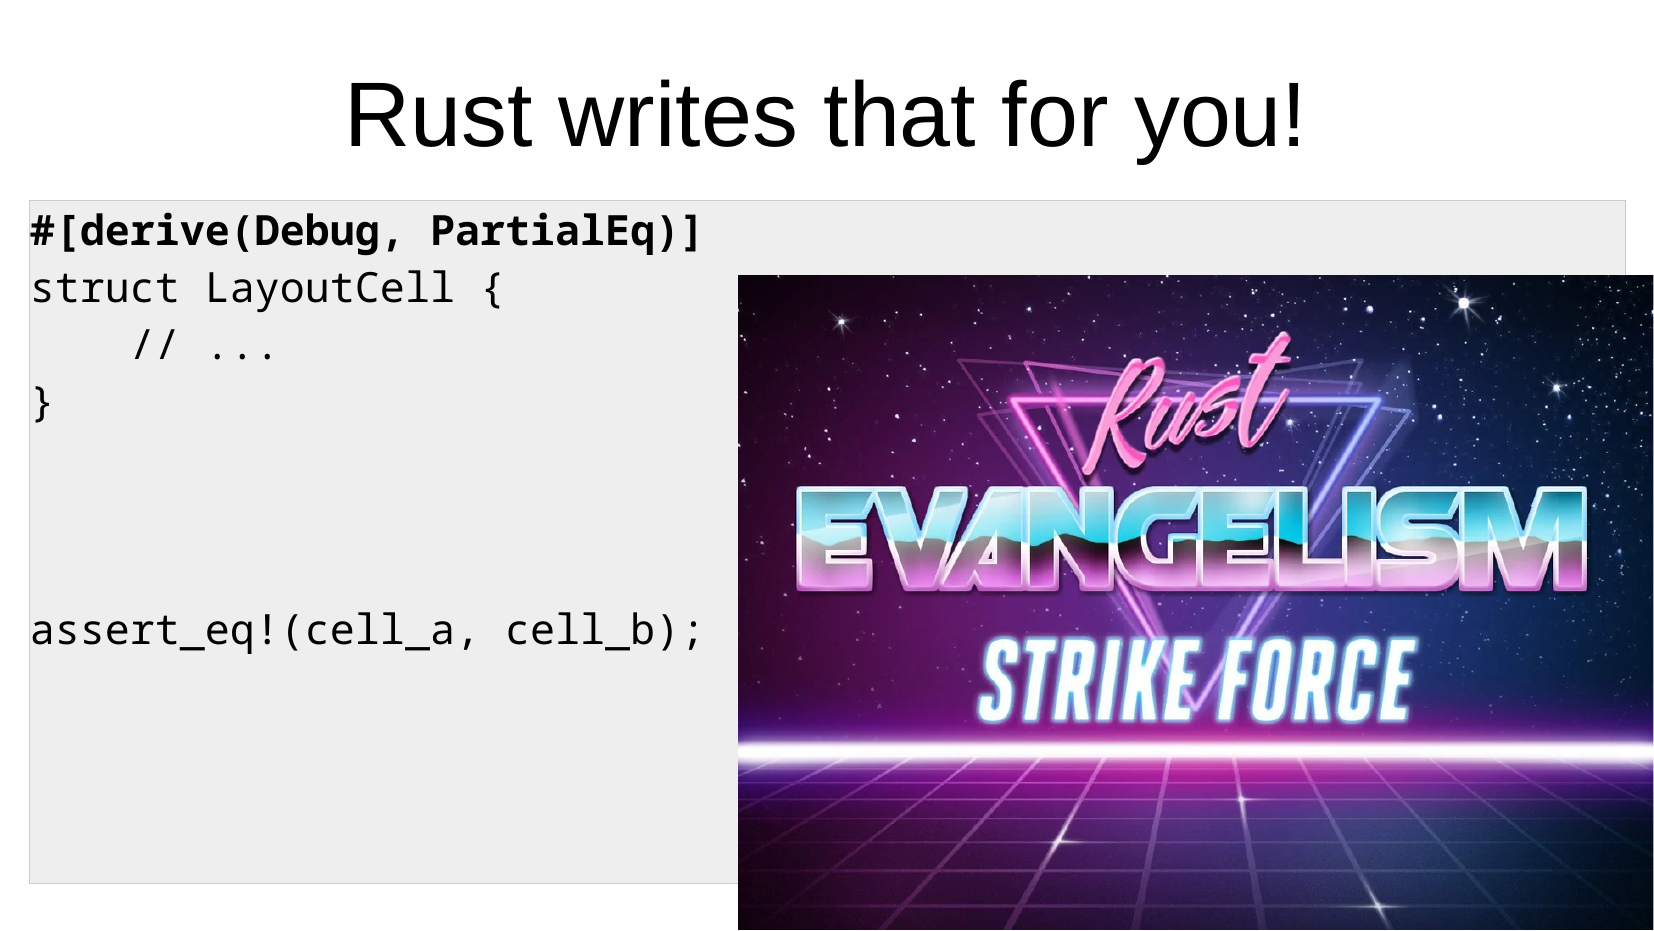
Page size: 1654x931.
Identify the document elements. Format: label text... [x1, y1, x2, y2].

picture [738, 275, 1654, 930]
text_box #[derive(Debug, PartialEq)] struct LayoutCell { // ... } assert_eq!(cell_a, cell_b); [29, 200, 1626, 884]
title Rust writes that for you! [82, 37, 1571, 193]
